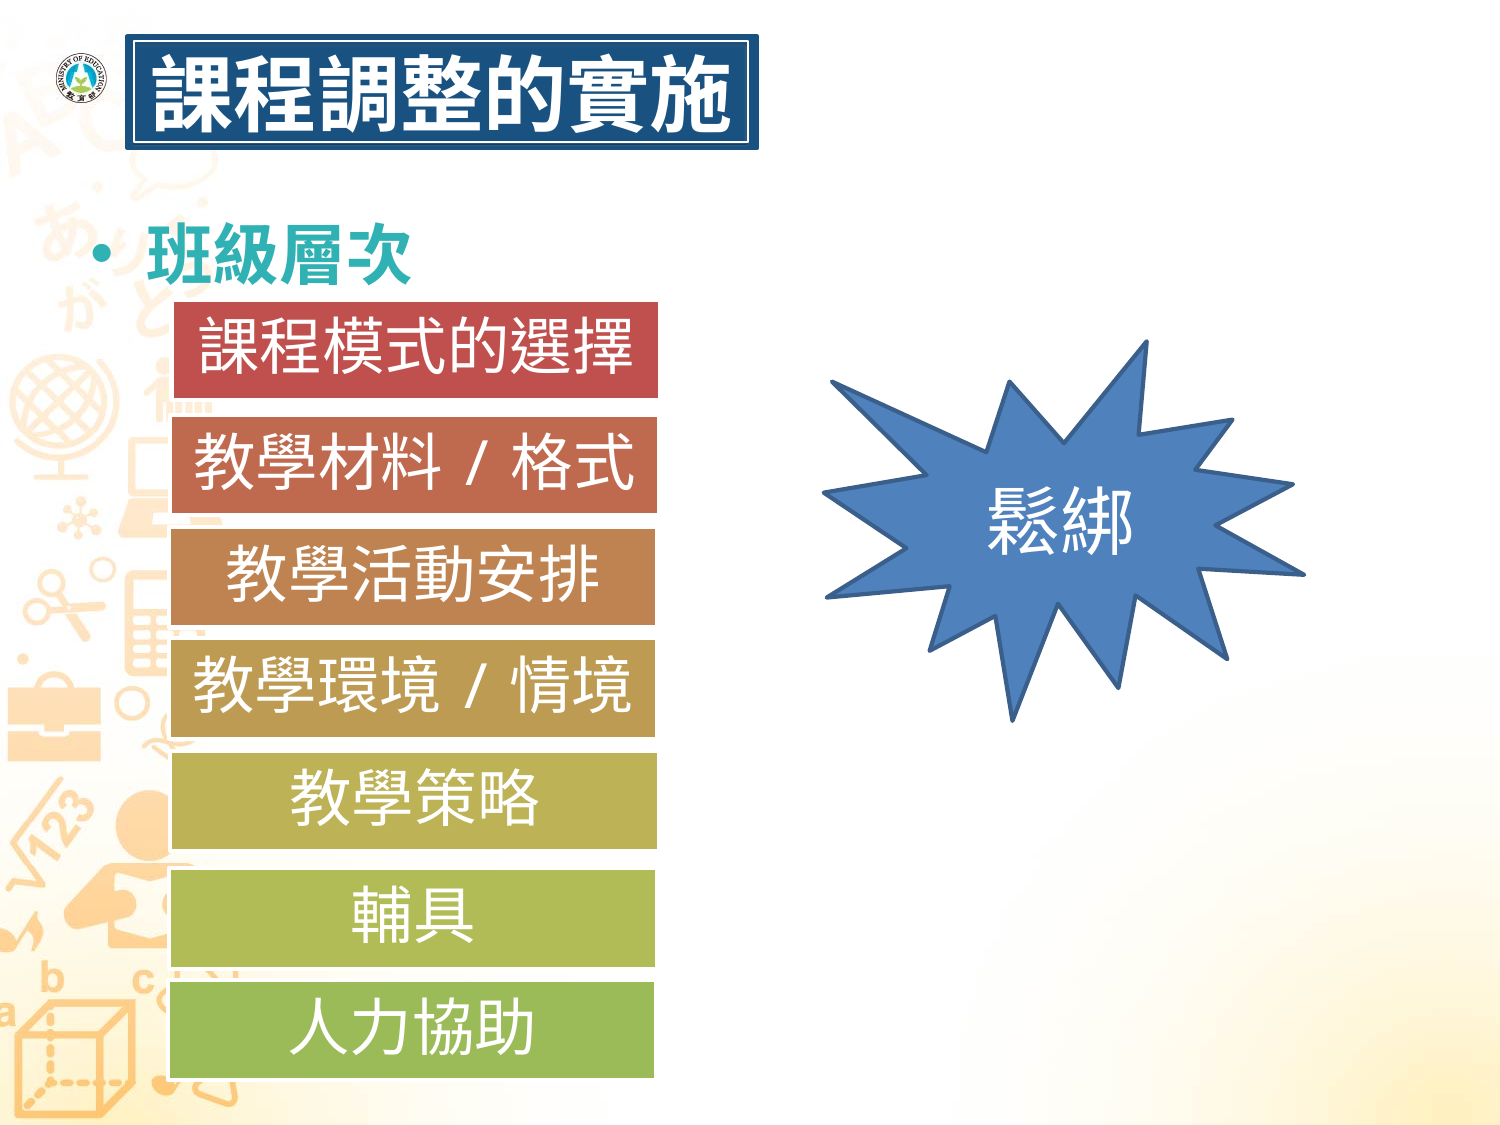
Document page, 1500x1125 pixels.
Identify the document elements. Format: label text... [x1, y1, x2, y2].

text_box 教學策略 [170, 750, 659, 852]
text_box 教學環境/情境 [169, 638, 658, 739]
text_box 人力協助 [167, 979, 657, 1080]
text_box 課程模式的選擇 [171, 299, 660, 400]
text_box 課程調整的實施 [127, 36, 757, 149]
list 班級層次 [75, 204, 1425, 1125]
text_box 輔具 [169, 868, 658, 969]
text_box 鬆綁 [823, 341, 1305, 721]
text_box 教學活動安排 [169, 527, 658, 628]
picture [0, 0, 1500, 1125]
text_box 教學材料/格式 [170, 414, 659, 515]
